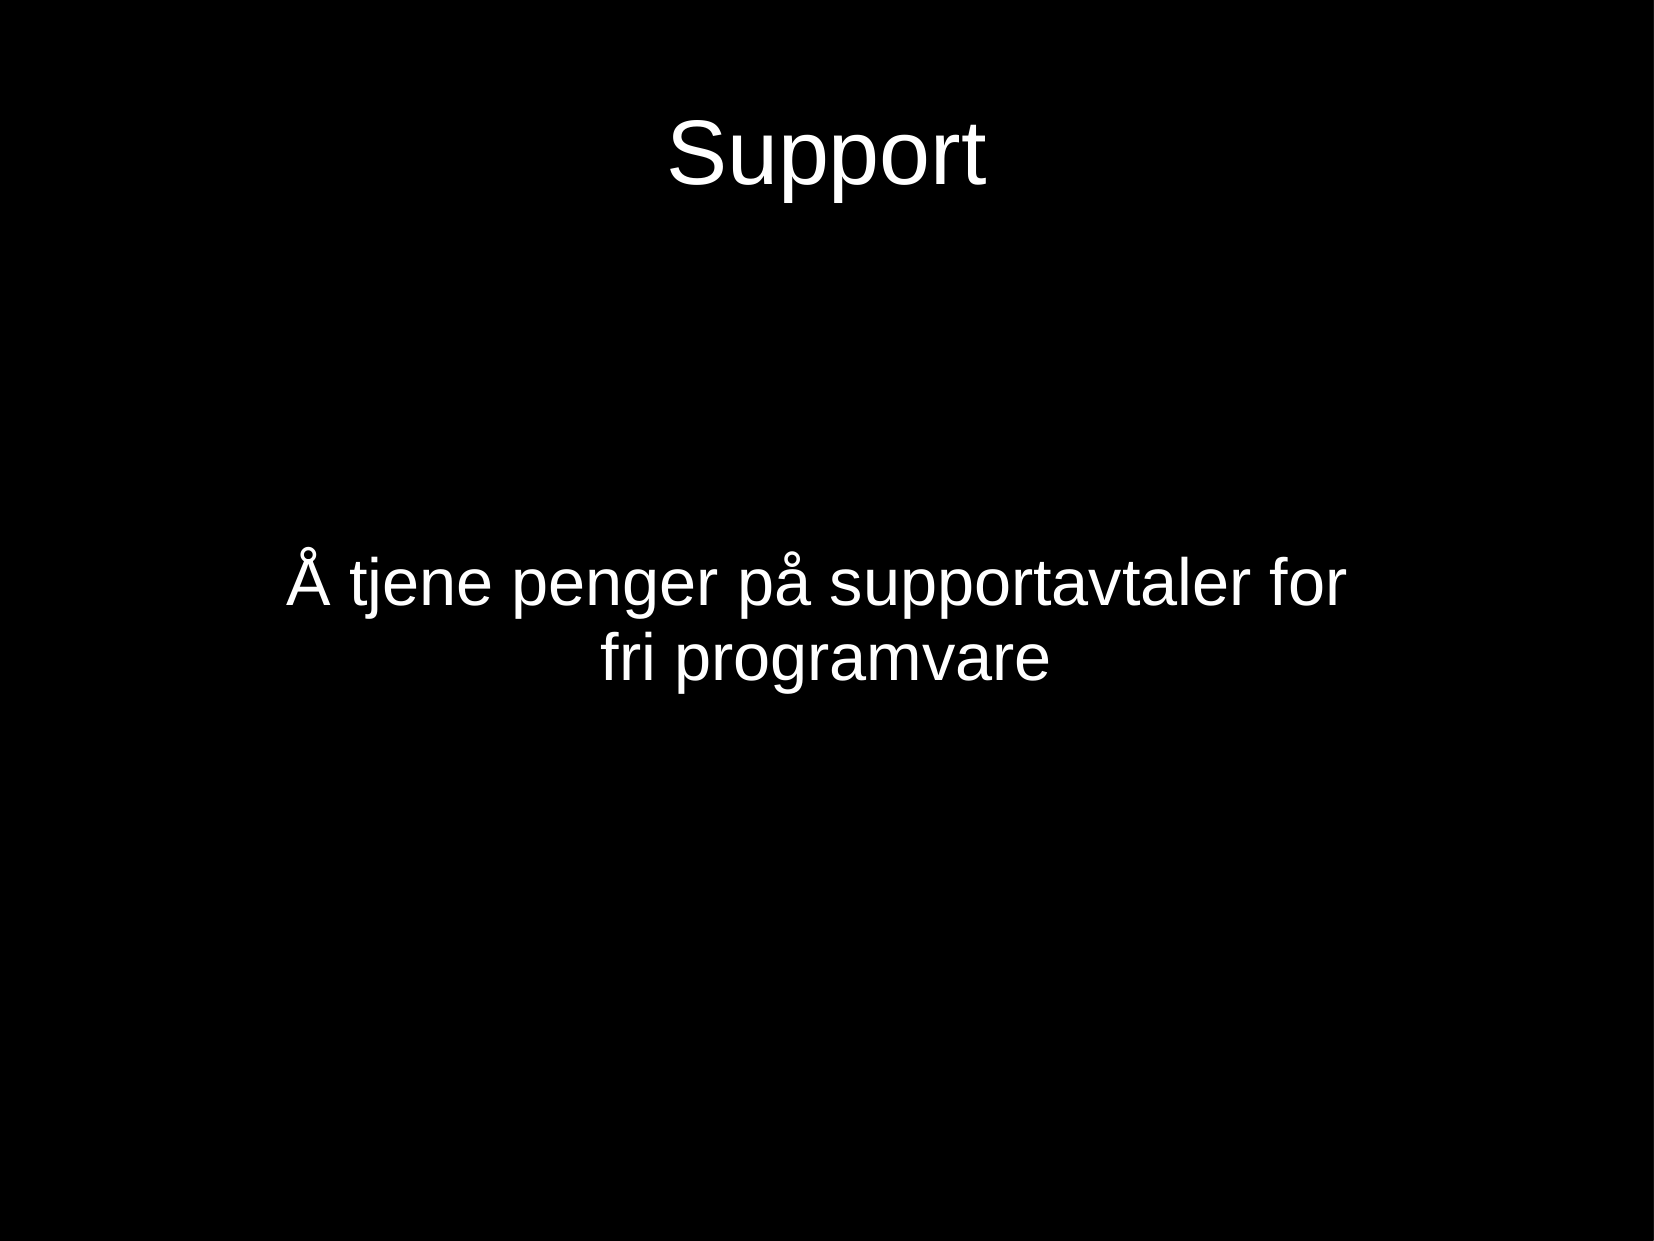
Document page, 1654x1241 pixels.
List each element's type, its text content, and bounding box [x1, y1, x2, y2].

subtitle Å tjene penger på supportavtaler for fri programvare [82, 0, 1571, 1241]
